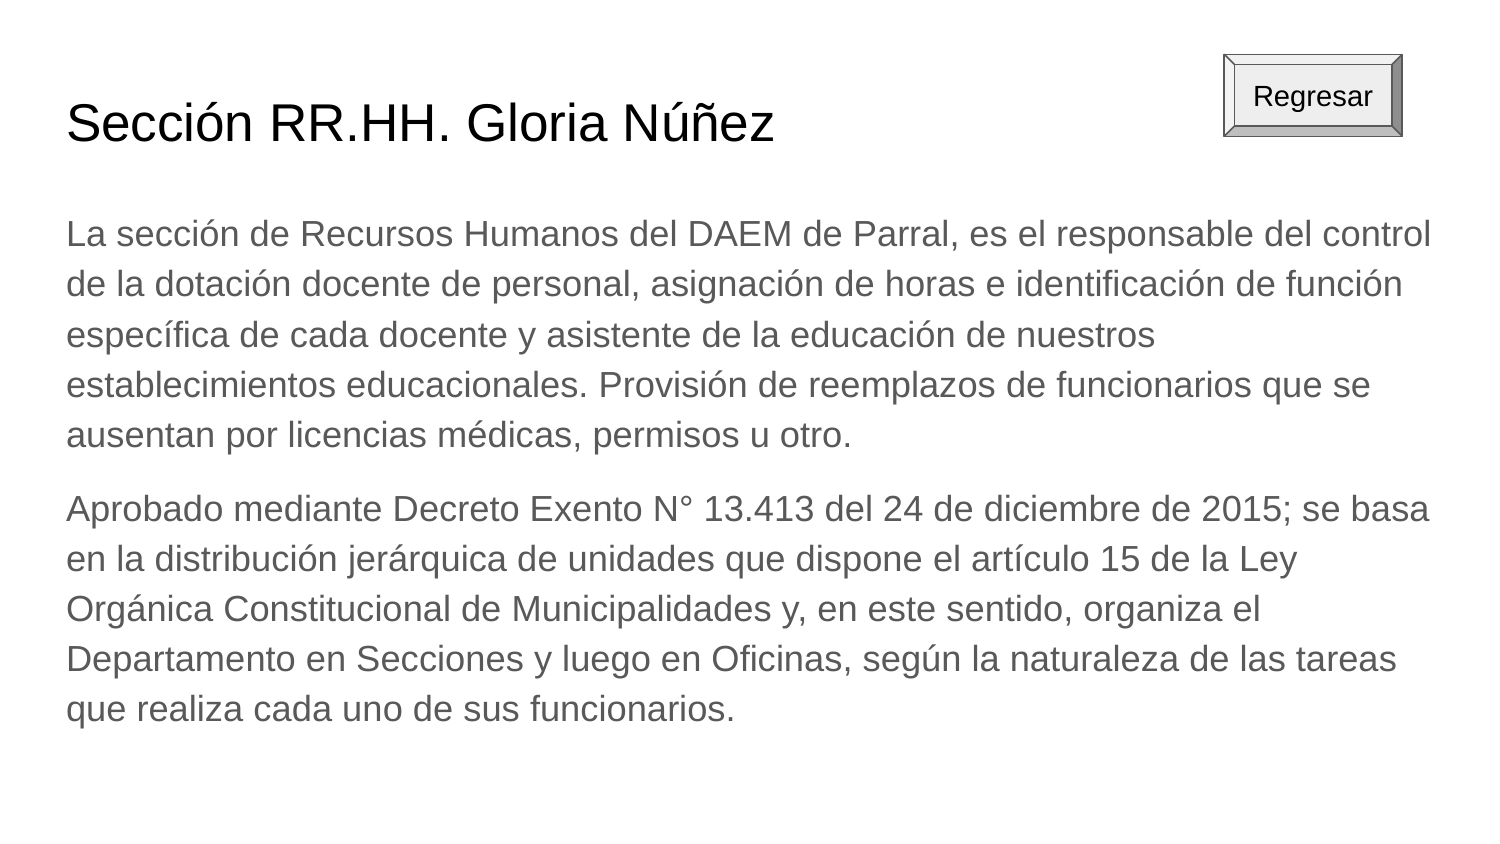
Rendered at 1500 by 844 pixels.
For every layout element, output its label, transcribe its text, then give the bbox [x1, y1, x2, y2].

list La sección de Recursos Humanos del DAEM de Parral, es el responsable del control de la dotación docente de personal, asignación de horas e identificación de función específica de cada docente y asistente de la educación de nuestros establecimientos educacionales. Provisión de reemplazos de funcionarios que se ausentan por licencias médicas, permisos u otro. Aprobado mediante Decreto Exento N° 13.413 del 24 de diciembre de 2015; se basa en la distribución jerárquica de unidades que dispone el artículo 15 de la Ley Orgánica Constitucional de Municipalidades y, en este sentido, organiza el Departamento en Secciones y luego en Oficinas, según la naturaleza de las tareas que realiza cada uno de sus funcionarios. [51, 189, 1449, 750]
title Sección RR.HH. Gloria Núñez [51, 72, 1449, 167]
text_box Regresar [1235, 65, 1391, 126]
